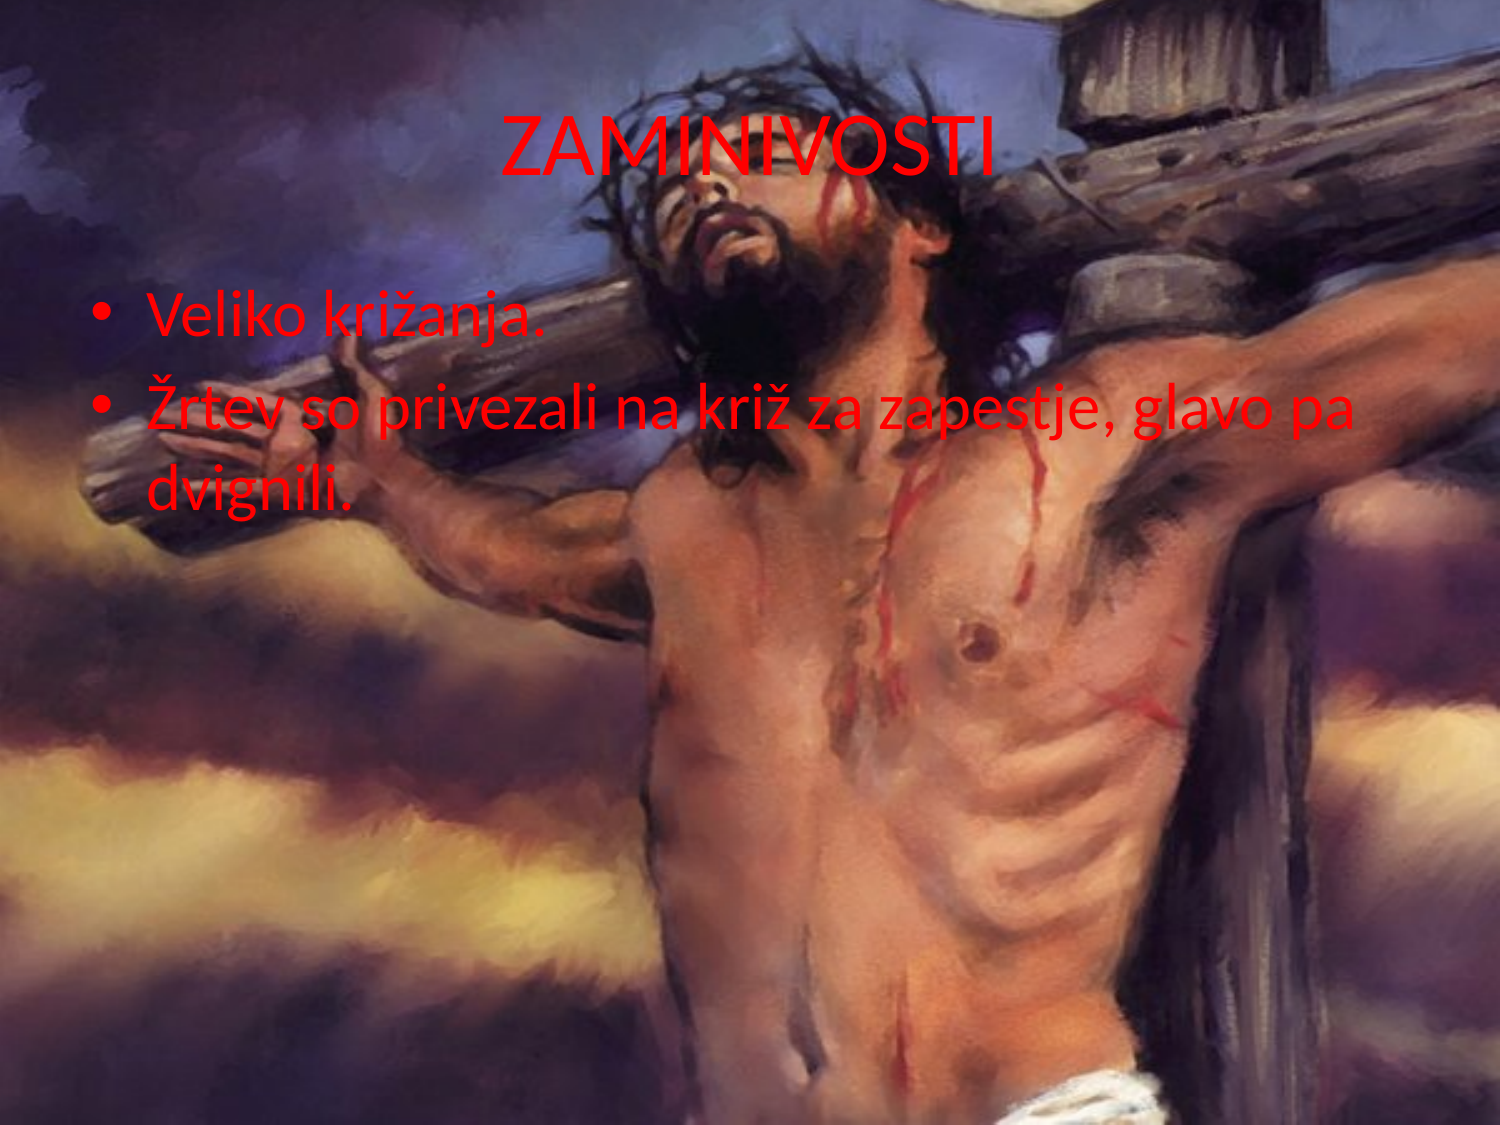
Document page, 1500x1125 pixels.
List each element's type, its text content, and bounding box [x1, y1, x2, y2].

picture [0, 0, 1500, 1125]
title ZAMINIVOSTI [75, 45, 1425, 233]
list Veliko križanja. Žrtev so privezali na križ za zapestje, glavo pa dvignili. [75, 262, 1425, 1005]
